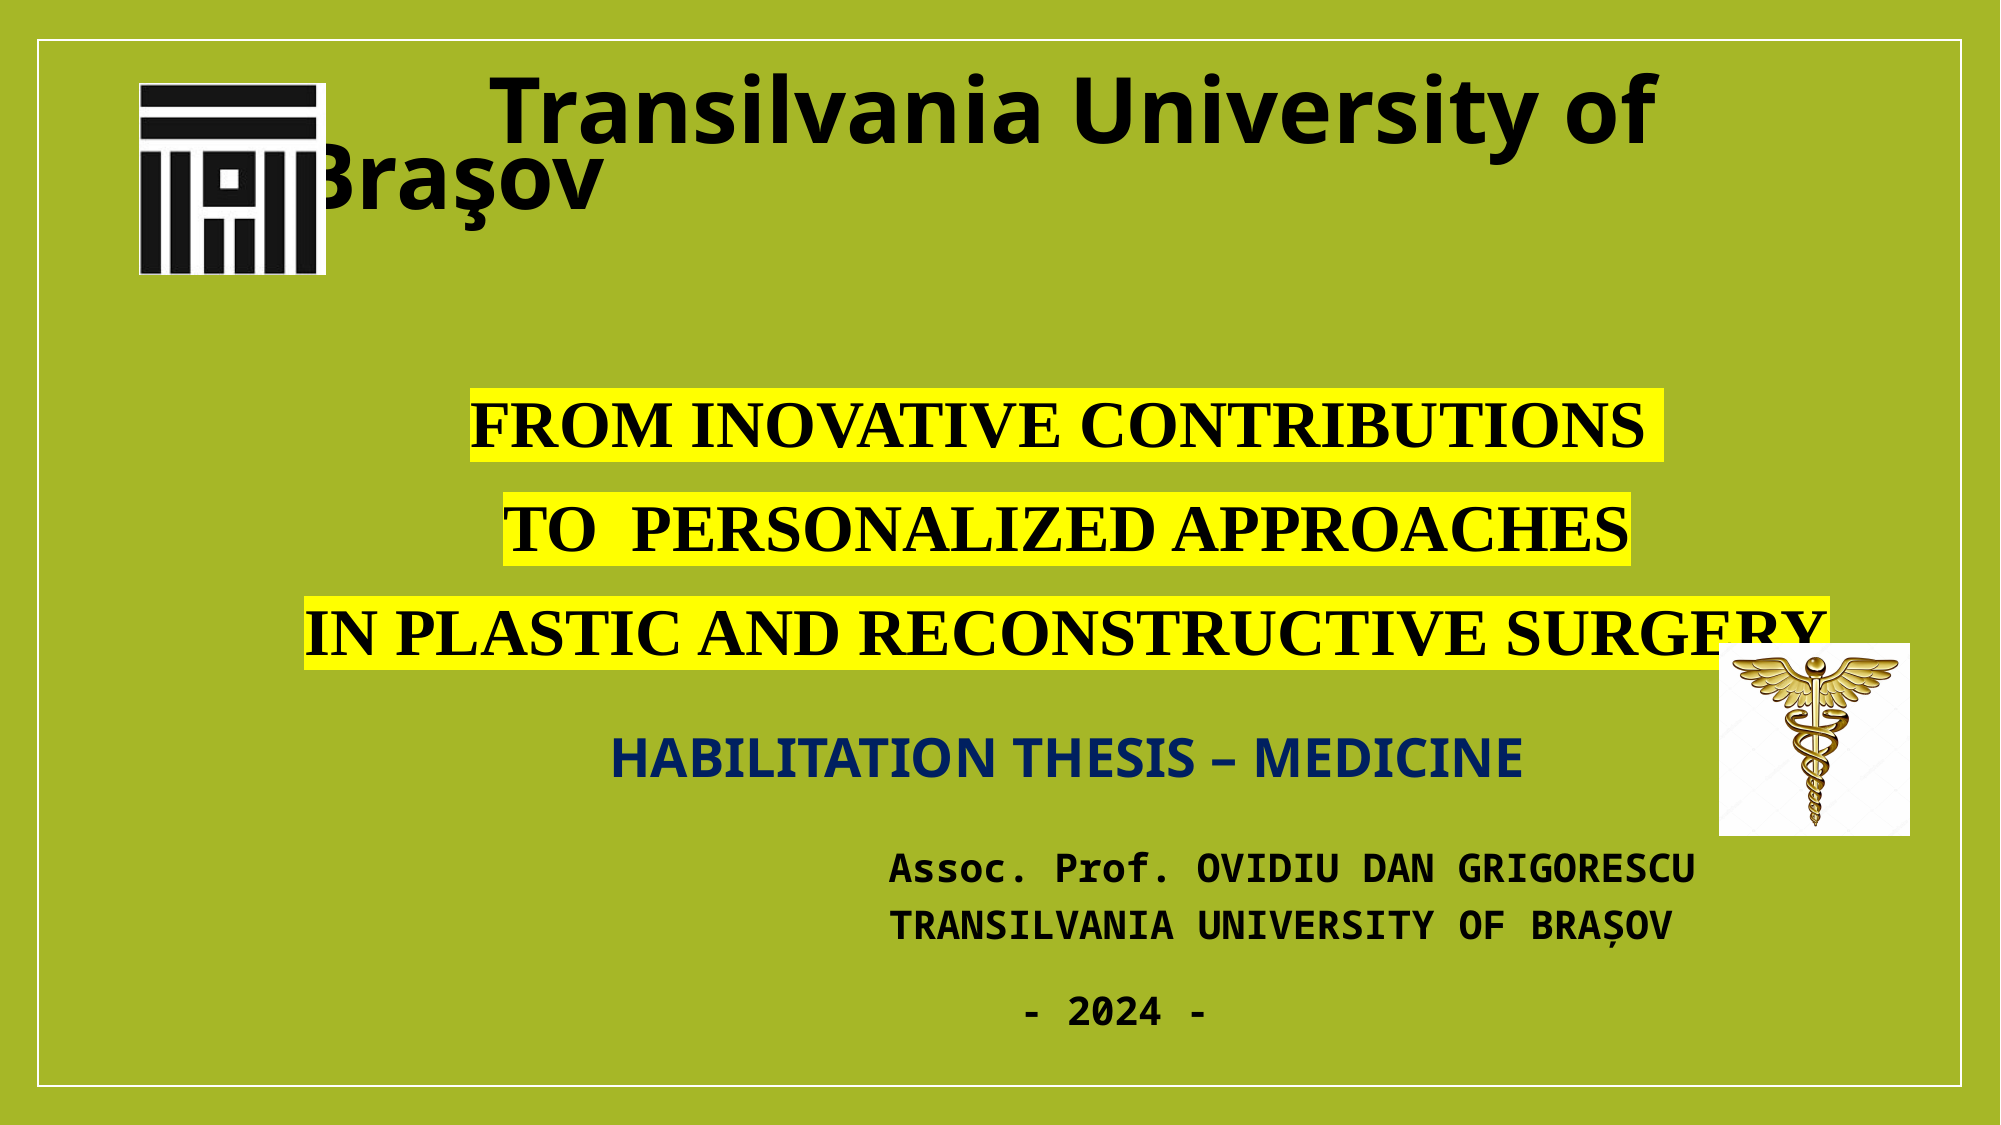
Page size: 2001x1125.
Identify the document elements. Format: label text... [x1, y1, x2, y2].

picture [1719, 643, 1910, 836]
picture [139, 83, 326, 275]
subtitle Transilvania University of Braşov FROM INOVATIVE CONTRIBUTIONS TO PERSONALIZED APPROACHES IN PLASTIC AND RECONSTRUCTIVE SURGERY HABILITATION THESIS – MEDICINE Assoc. Prof. OVIDIU DAN GRIGORESCU TRANSILVANIA UNIVERSITY OF BRAȘOV - 2024 - [280, 83, 1861, 1070]
